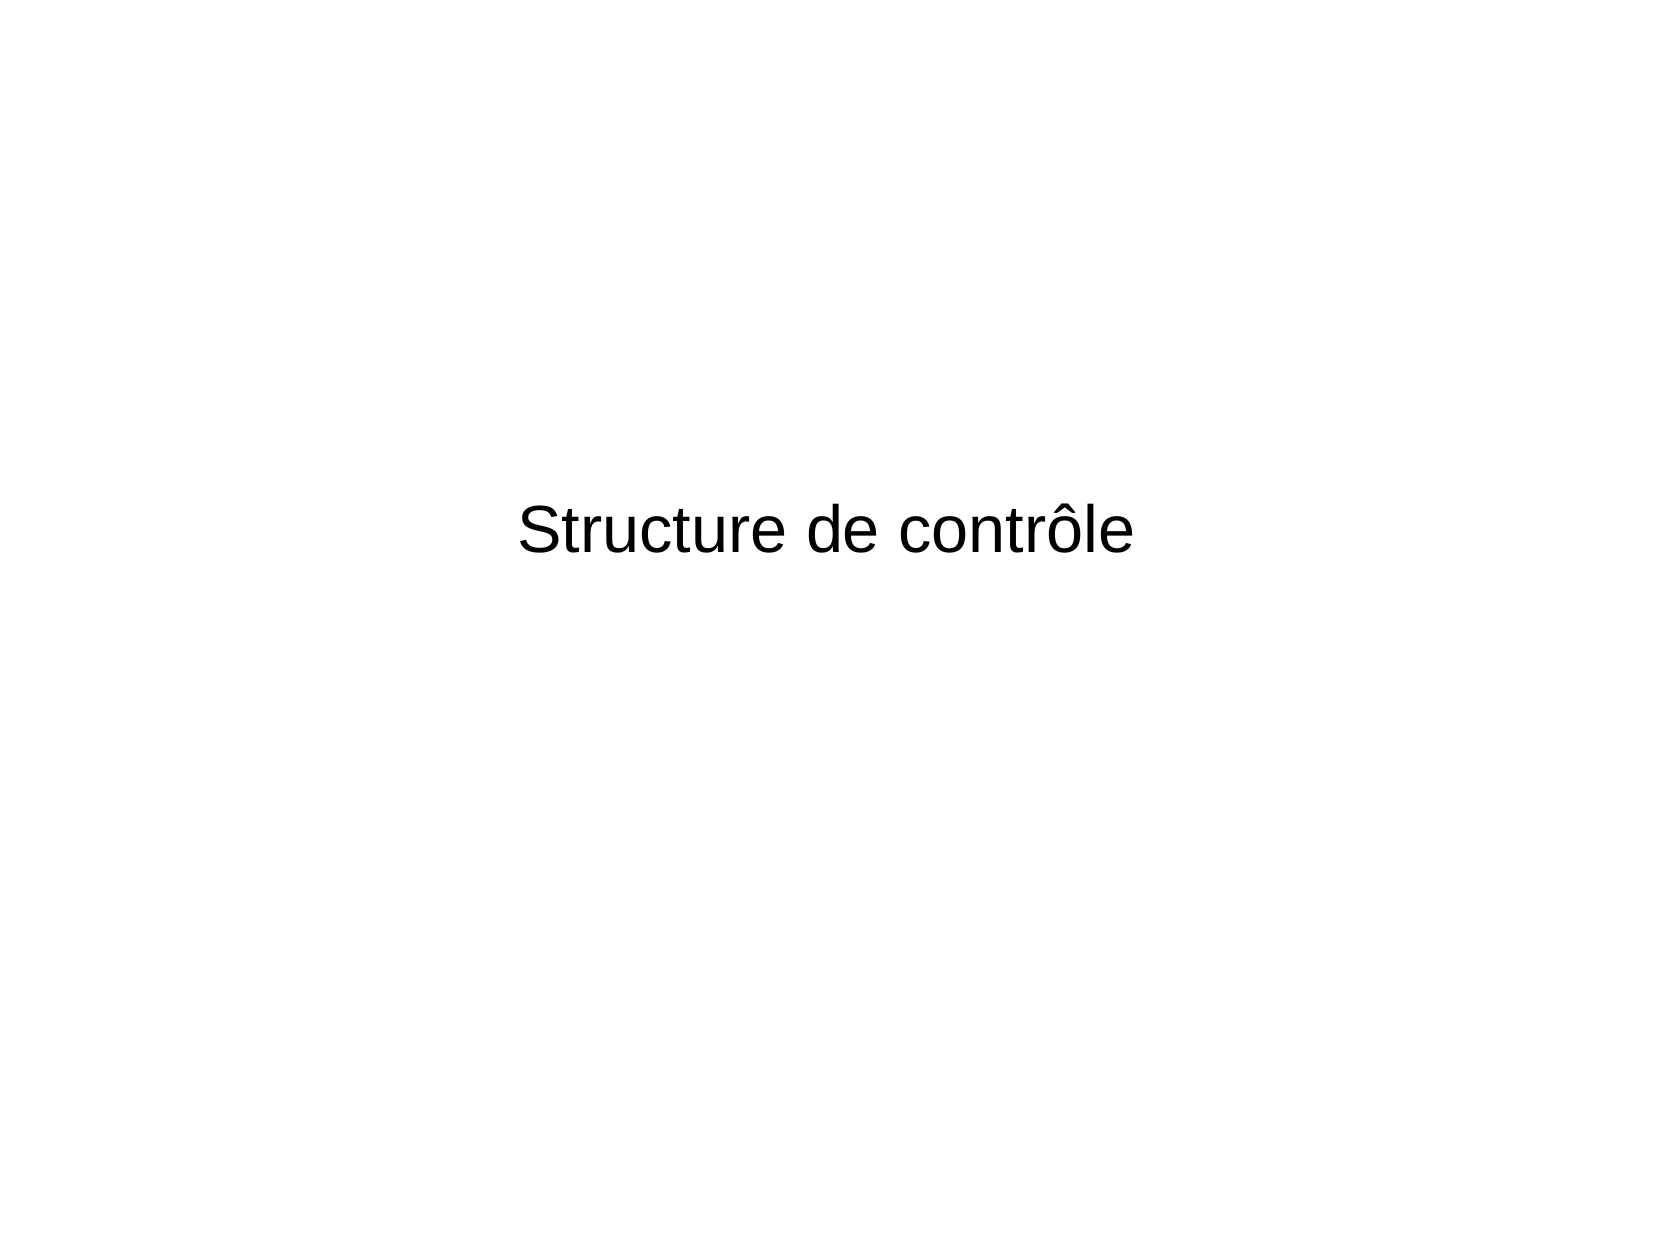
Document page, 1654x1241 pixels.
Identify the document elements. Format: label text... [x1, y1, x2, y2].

subtitle Structure de contrôle [82, 49, 1571, 1010]
